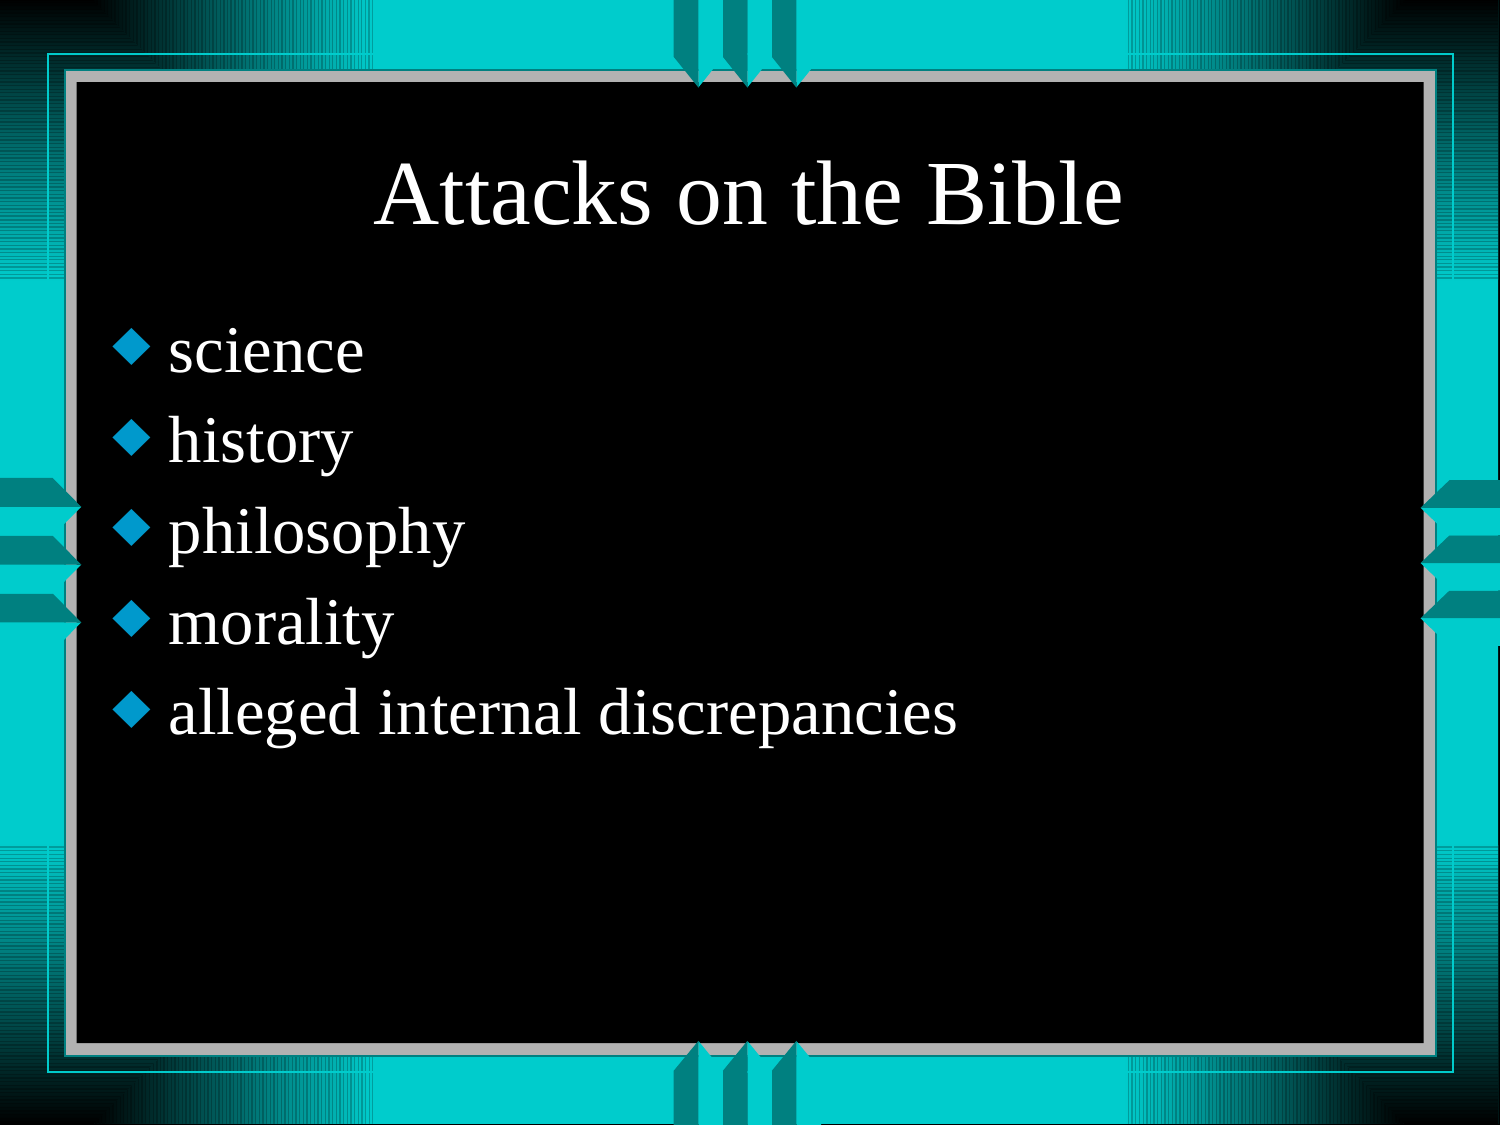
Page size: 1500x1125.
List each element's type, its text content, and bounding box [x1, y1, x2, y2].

list science history philosophy morality alleged internal discrepancies [112, 312, 1388, 988]
title Attacks on the Bible [112, 99, 1388, 288]
